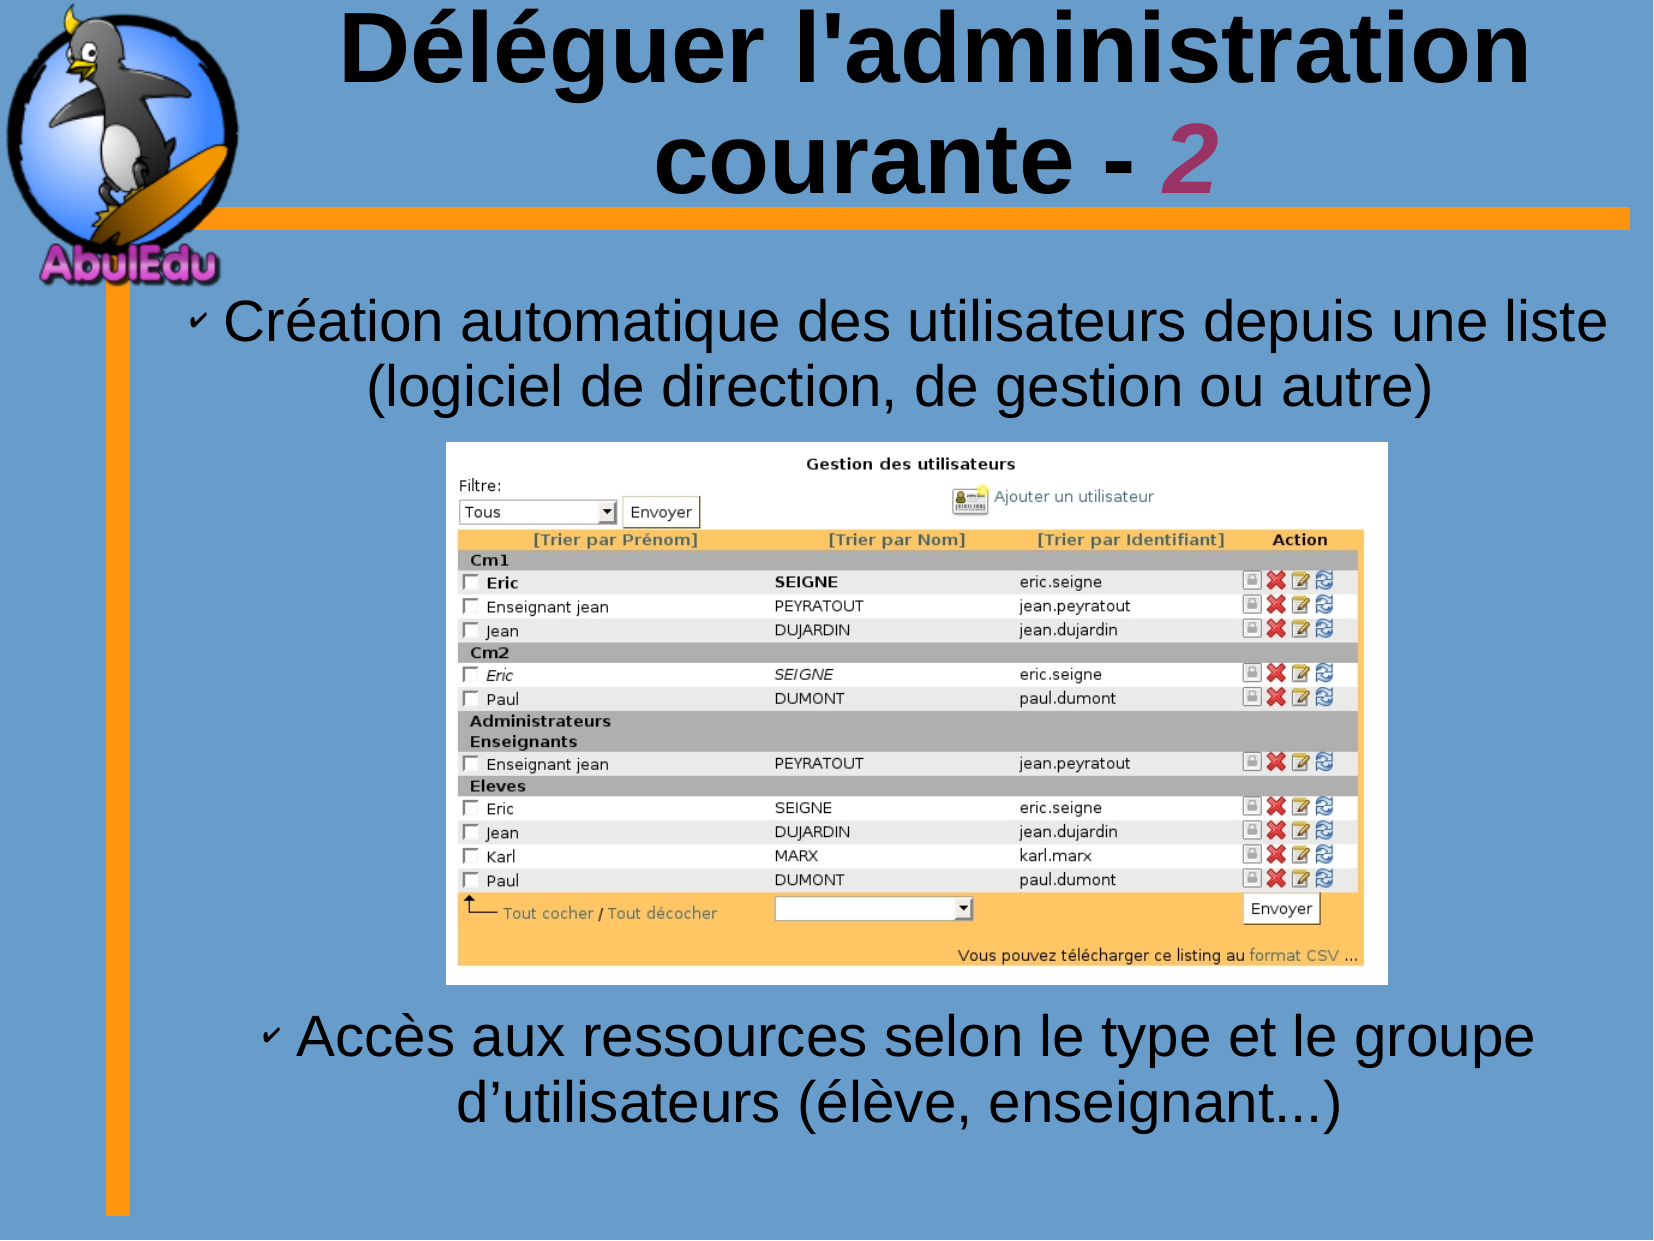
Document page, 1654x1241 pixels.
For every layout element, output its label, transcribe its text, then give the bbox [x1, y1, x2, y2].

title Déléguer l'administration courante - 2 [248, 0, 1636, 216]
subtitle Création automatique des utilisateurs depuis une liste (logiciel de direction, de gestion ou autre) Accès aux ressources selon le type et le groupe d’utilisateurs (élève, enseignant...) [177, 288, 1625, 1200]
picture [446, 442, 1388, 985]
picture [0, 0, 248, 292]
